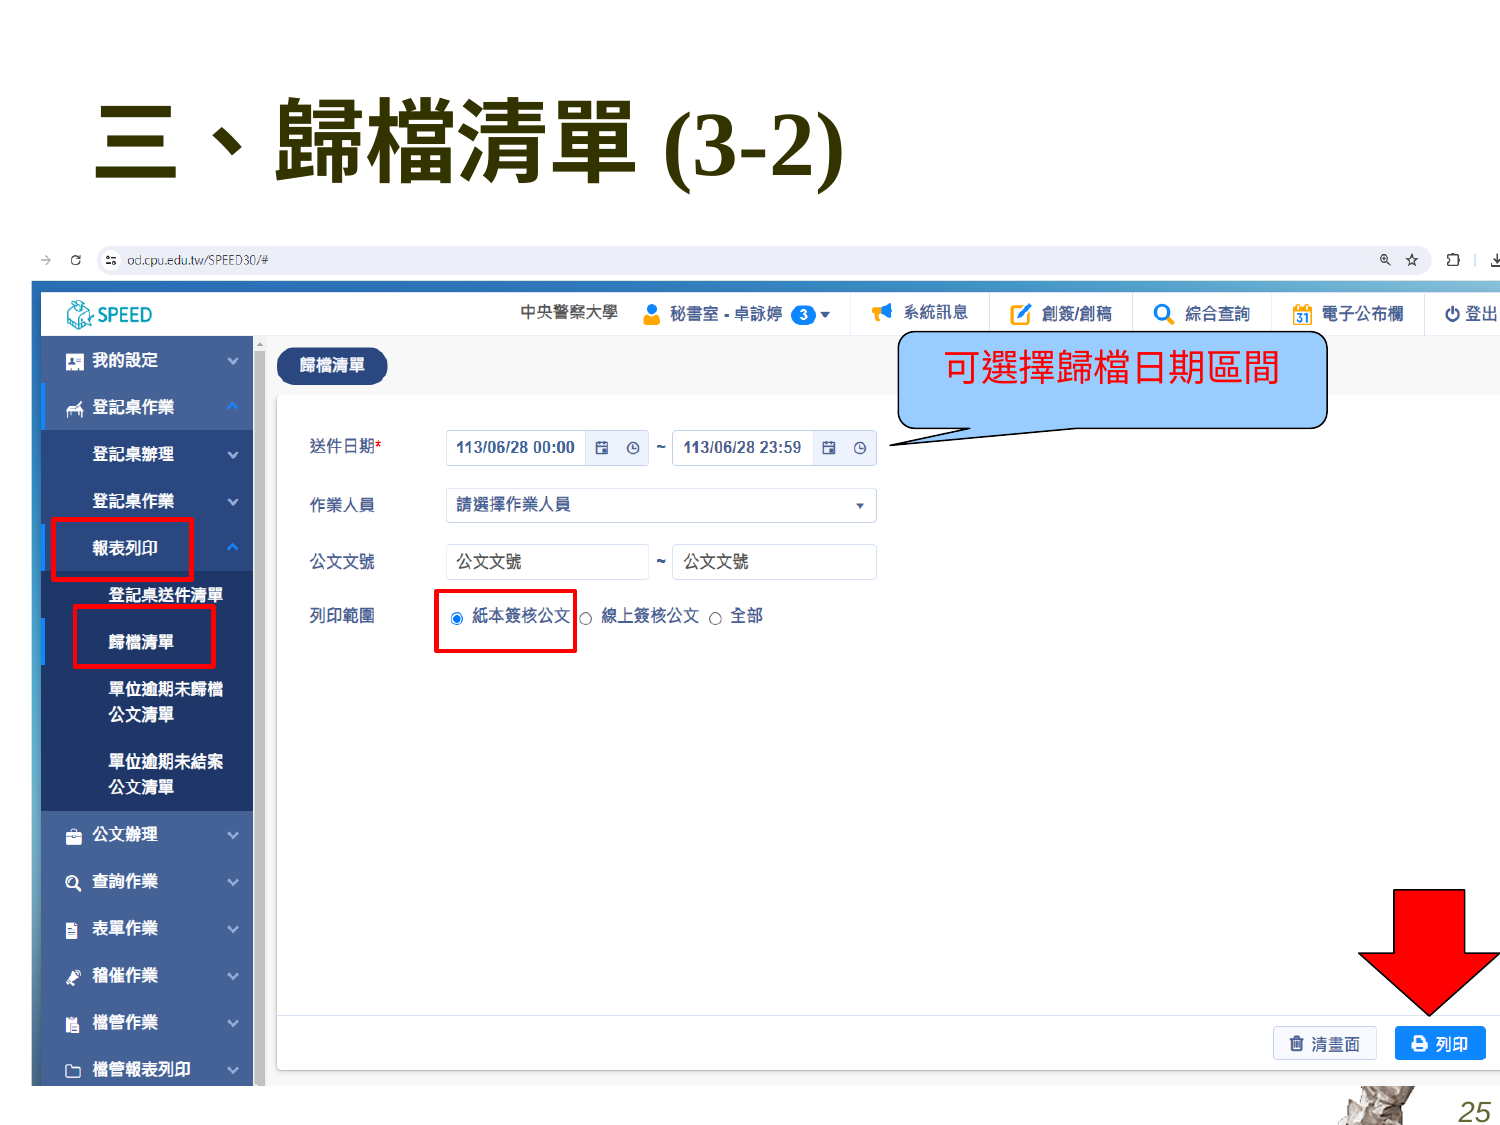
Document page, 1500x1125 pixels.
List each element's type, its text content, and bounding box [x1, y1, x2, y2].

slide_number <number> [1327, 1086, 1500, 1125]
picture [31, 243, 1500, 1125]
text_box 可選擇歸檔日期區間 [890, 331, 1328, 446]
title 三、歸檔清單(3-2) [75, 45, 1425, 233]
text_box [1358, 889, 1500, 1017]
